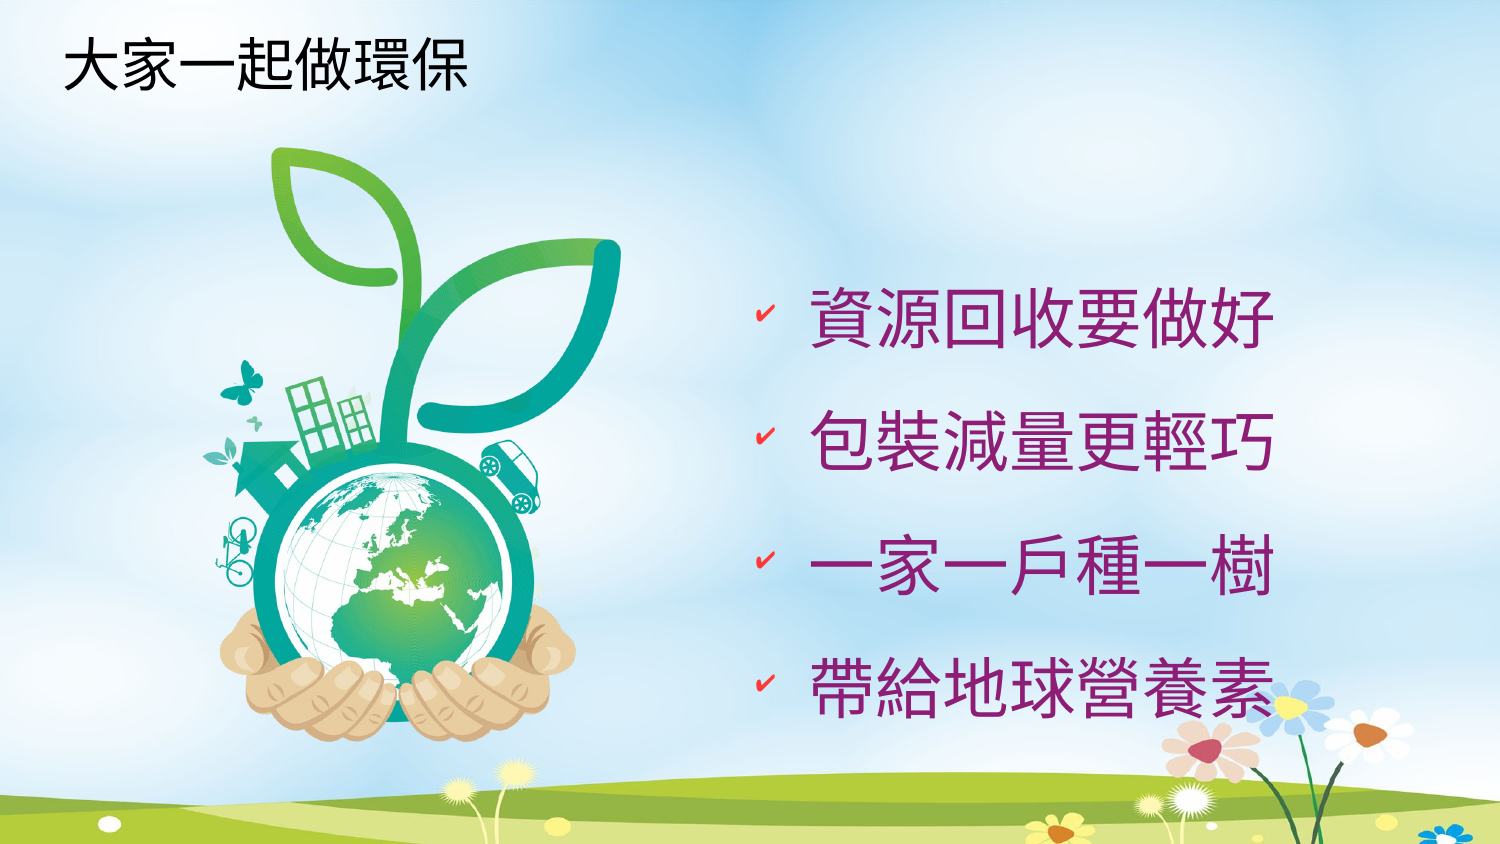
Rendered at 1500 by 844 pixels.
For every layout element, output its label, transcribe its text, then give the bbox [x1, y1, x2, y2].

picture [0, 0, 1500, 844]
list 資源回收要做好 包裝減量更輕巧 一家一戶種一樹 帶給地球營養素 [738, 265, 1431, 756]
title 大家一起做環保 [0, 0, 945, 121]
